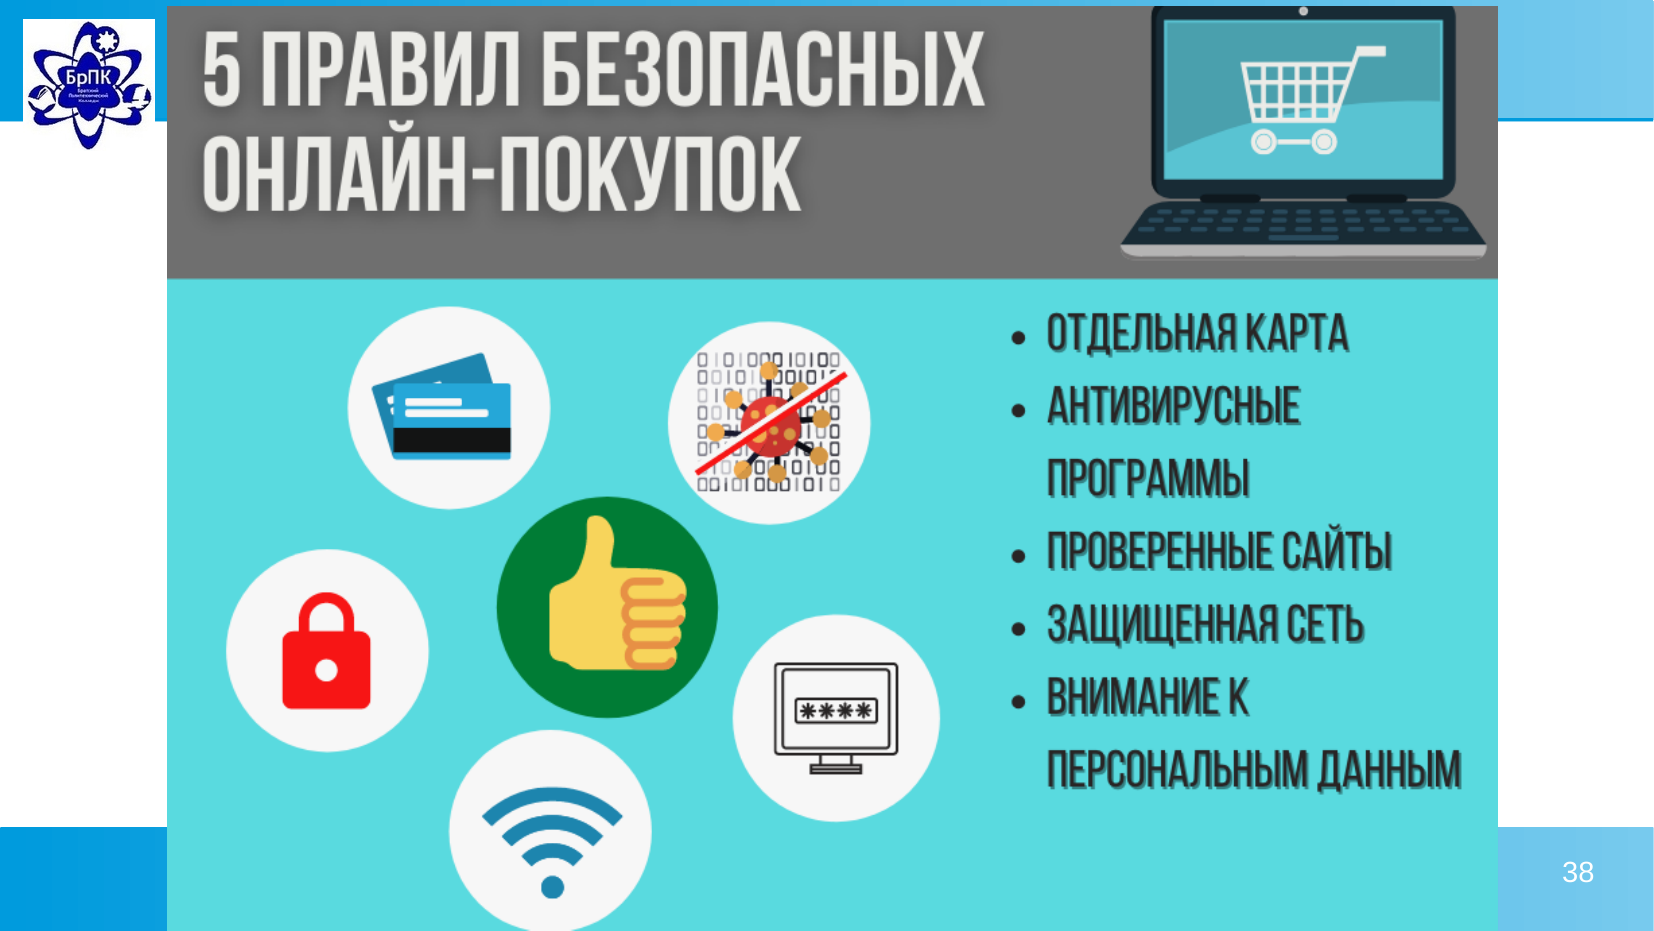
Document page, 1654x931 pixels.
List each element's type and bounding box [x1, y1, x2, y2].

picture [23, 20, 155, 151]
picture [167, 6, 1498, 931]
